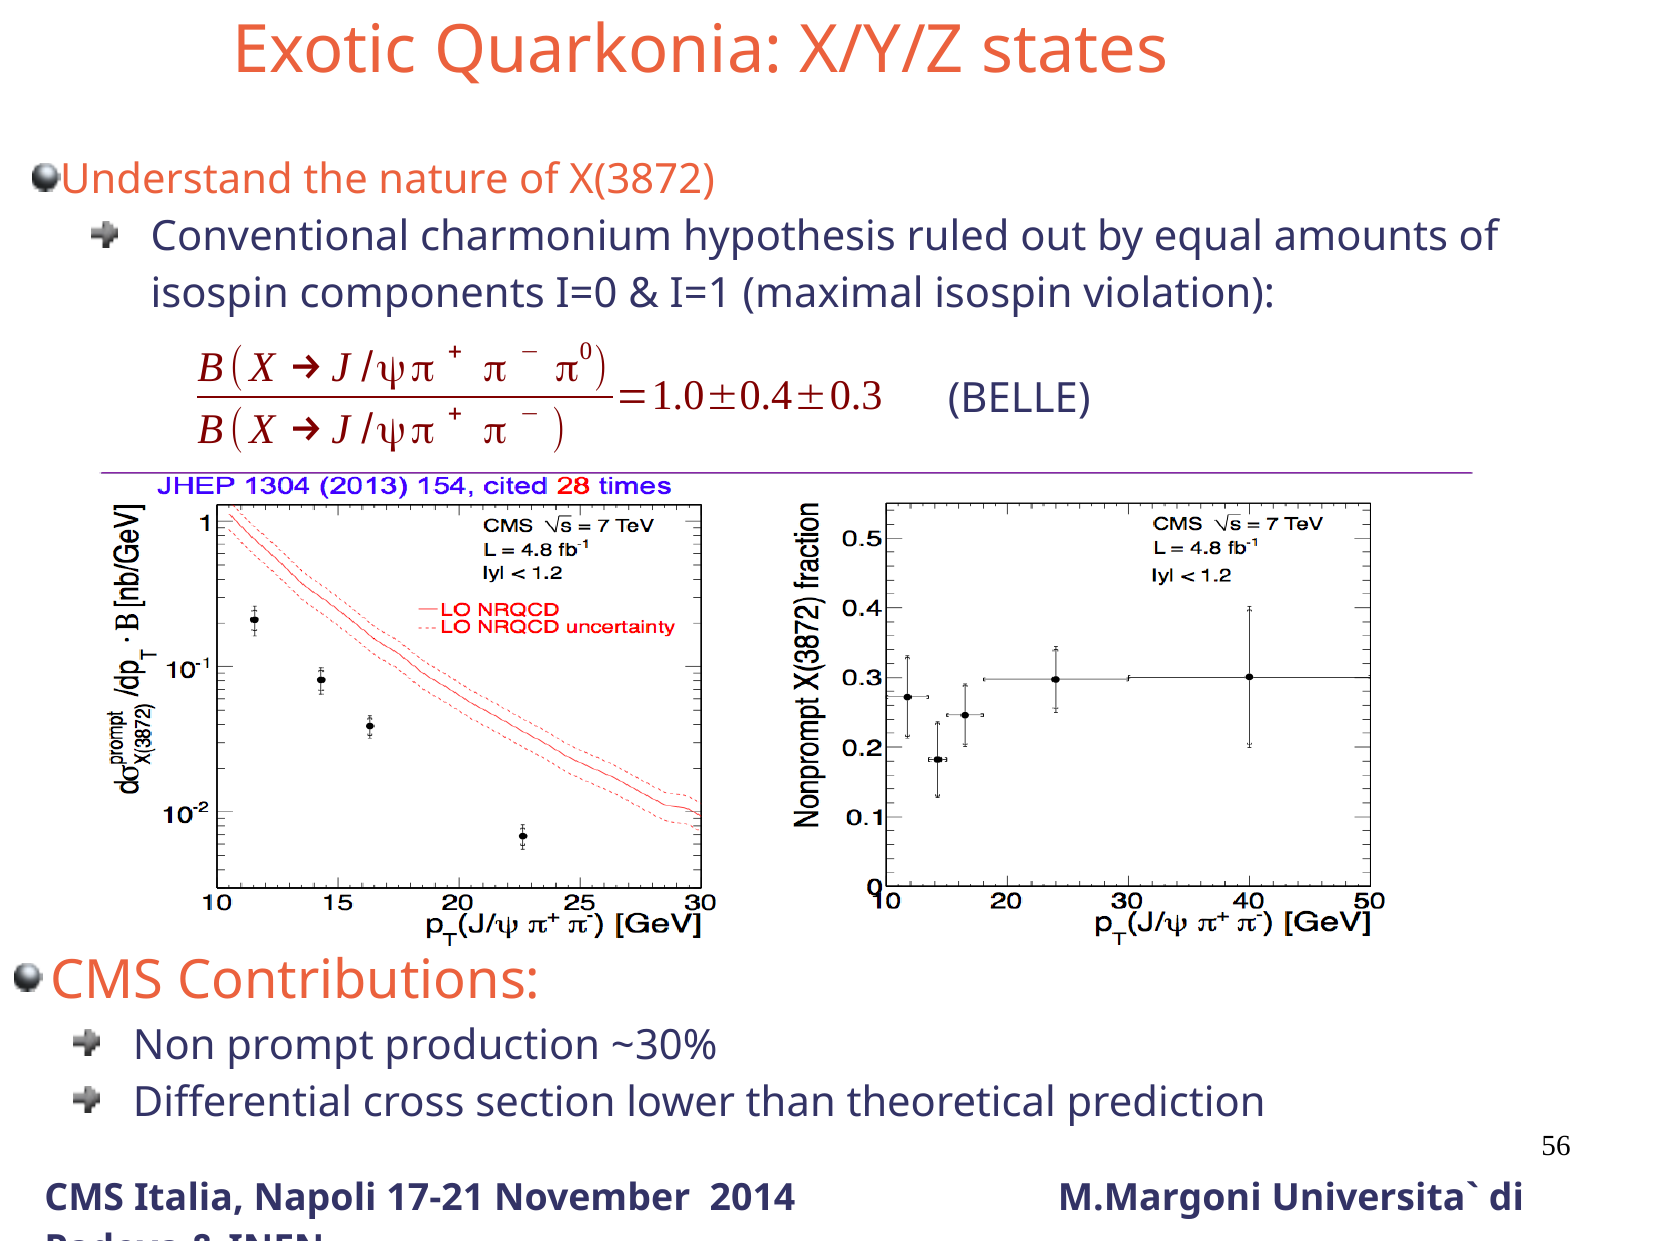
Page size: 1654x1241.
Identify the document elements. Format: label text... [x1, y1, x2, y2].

text_box Understand the nature of X(3872) Conventional charmonium hypothesis ruled out by equal amounts of isospin components I=0 & I=1 (maximal isospin violation): [17, 141, 1619, 582]
chart [185, 337, 892, 456]
text_box CMS Italia, Napoli 17-21 November 2014 M.Margoni Universita` di Padova & INFN [29, 1163, 1625, 1237]
text_box (BELLE) [933, 360, 1512, 440]
text_box CMS Contributions: Non prompt production ~30% Differential cross section lower than theoretical prediction [0, 933, 1625, 1161]
picture [70, 472, 1489, 933]
text_box Exotic Quarkonia: X/Y/Z states [5, 0, 1648, 109]
